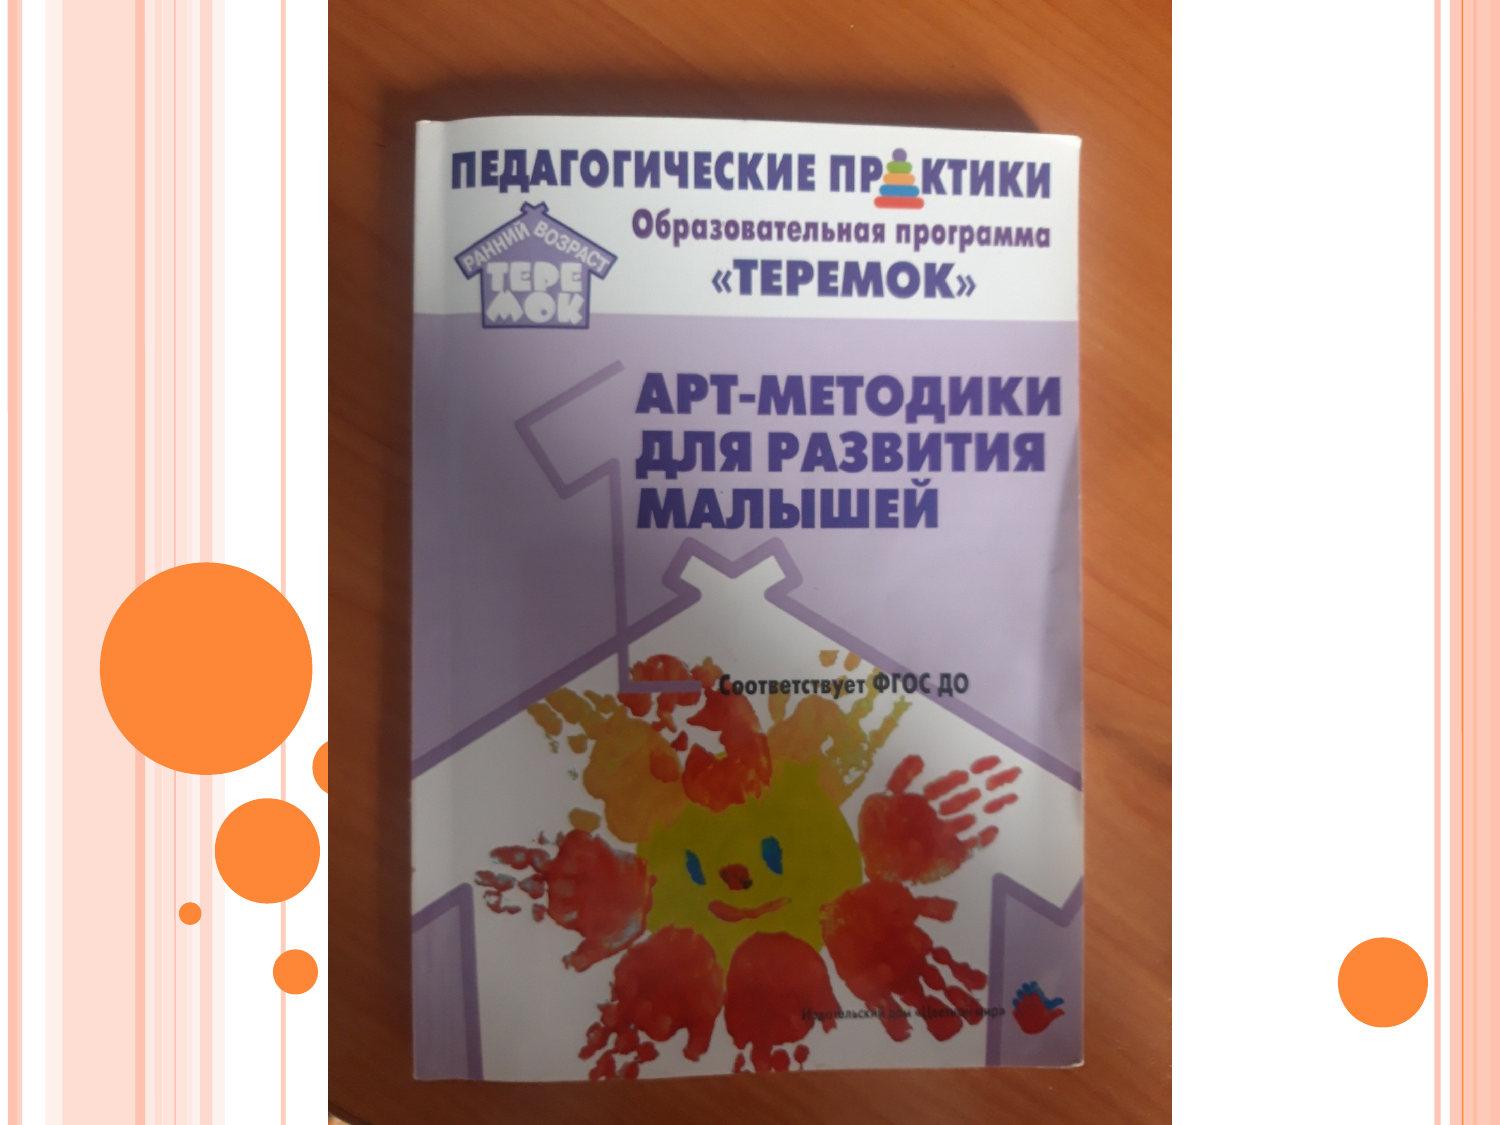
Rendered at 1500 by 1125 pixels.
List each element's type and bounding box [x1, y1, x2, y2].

picture [328, 0, 1172, 1125]
